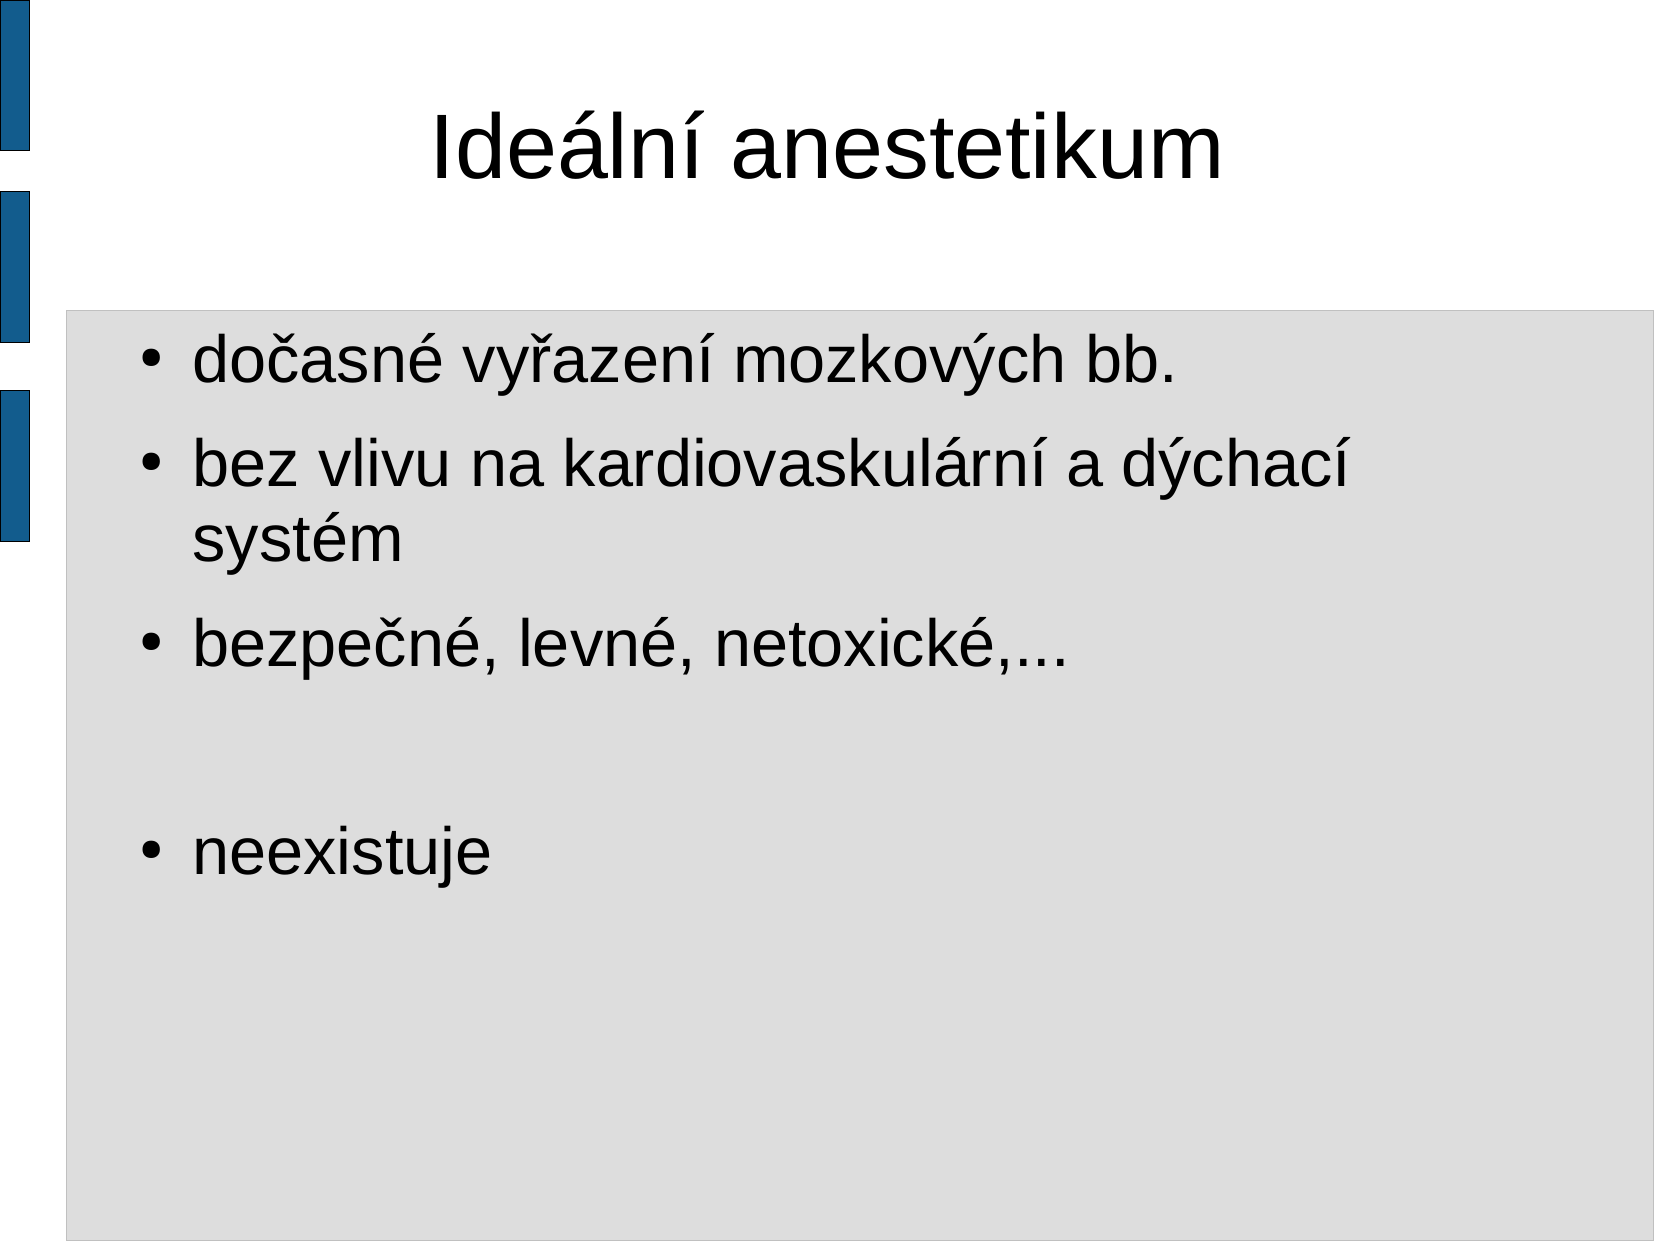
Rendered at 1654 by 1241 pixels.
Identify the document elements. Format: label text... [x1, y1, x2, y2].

title Ideální anestetikum [121, 46, 1534, 254]
list dočasné vyřazení mozkových bb. bez vlivu na kardiovaskulární a dýchací systém bezpečné, levné, netoxické,... neexistuje [121, 322, 1561, 889]
